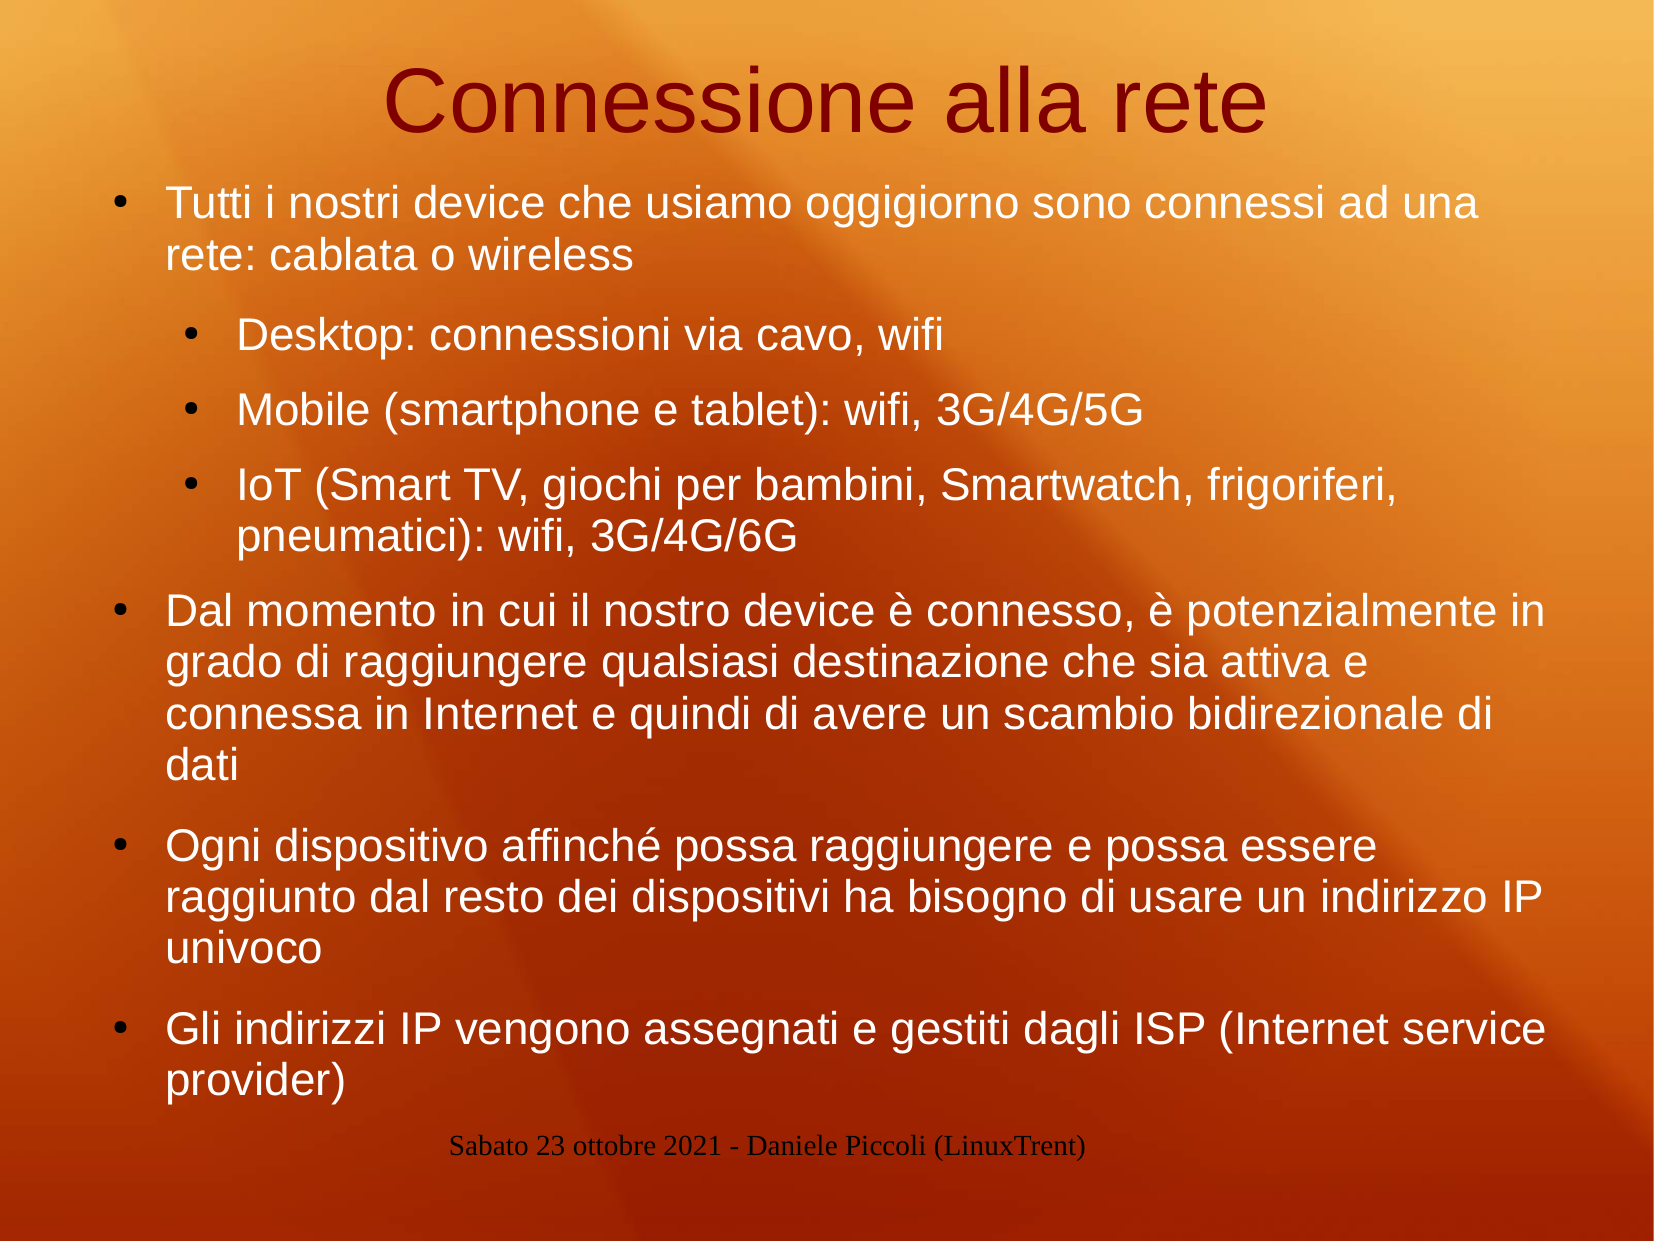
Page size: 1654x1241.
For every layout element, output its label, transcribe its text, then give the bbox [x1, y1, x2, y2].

picture [0, 0, 1654, 1241]
title Connessione alla rete [82, 36, 1571, 166]
list Tutti i nostri device che usiamo oggigiorno sono connessi ad una rete: cablata o wireless Desktop: connessioni via cavo, wifi Mobile (smartphone e tablet): wifi, 3G/4G/5G IoT (Smart TV, giochi per bambini, Smartwatch, frigoriferi, pneumatici): wifi, 3G/4G/6G Dal momento in cui il nostro device è connesso, è potenzialmente in grado di raggiungere qualsiasi destinazione che sia attiva e connessa in Internet e quindi di avere un scambio bidirezionale di dati Ogni dispositivo affinché possa raggiungere e possa essere raggiunto dal resto dei dispositivi ha bisogno di usare un indirizzo IP univoco Gli indirizzi IP vengono assegnati e gestiti dagli ISP (Internet service provider) [94, 177, 1553, 1106]
